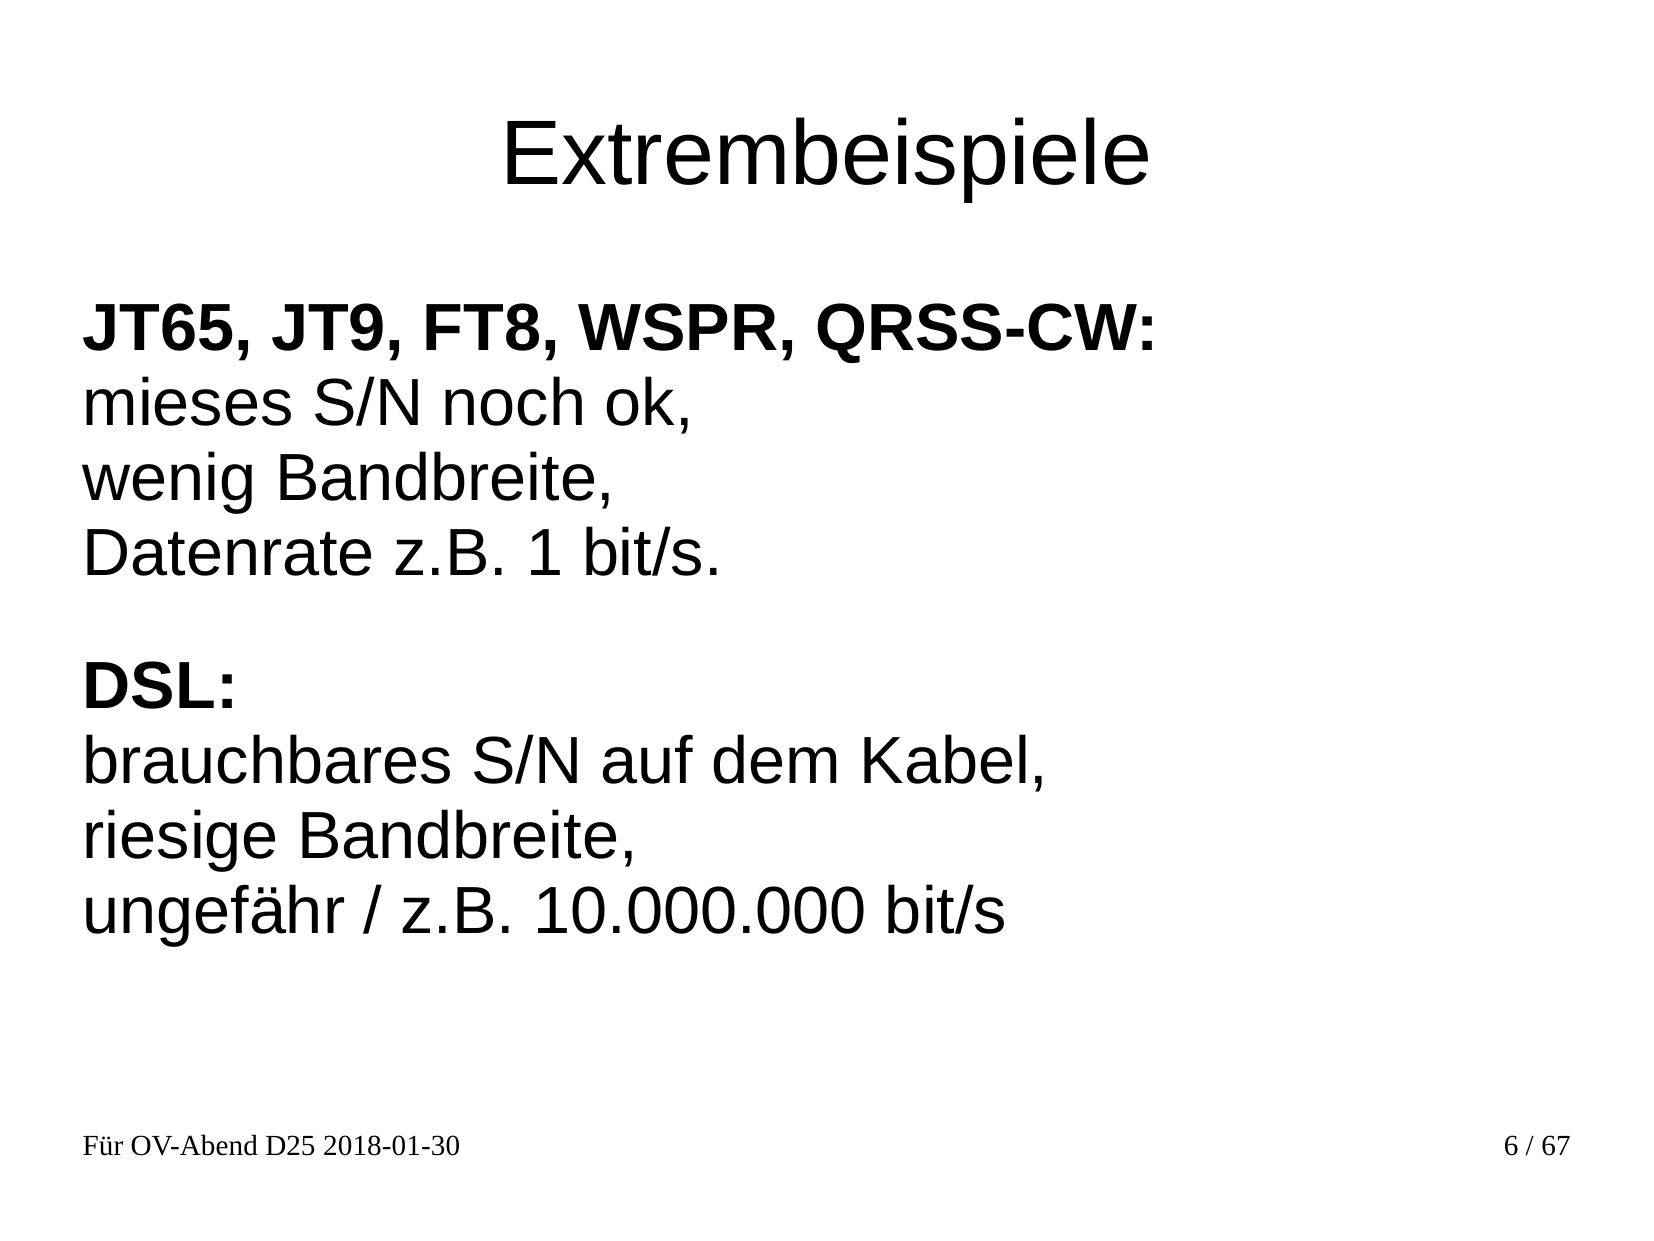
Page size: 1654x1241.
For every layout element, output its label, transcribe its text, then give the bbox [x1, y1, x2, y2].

title Extrembeispiele [82, 49, 1571, 257]
list JT65, JT9, FT8, WSPR, QRSS-CW: mieses S/N noch ok, wenig Bandbreite, Datenrate z.B. 1 bit/s. DSL: brauchbares S/N auf dem Kabel, riesige Bandbreite, ungefähr / z.B. 10.000.000 bit/s [82, 290, 1571, 1063]
